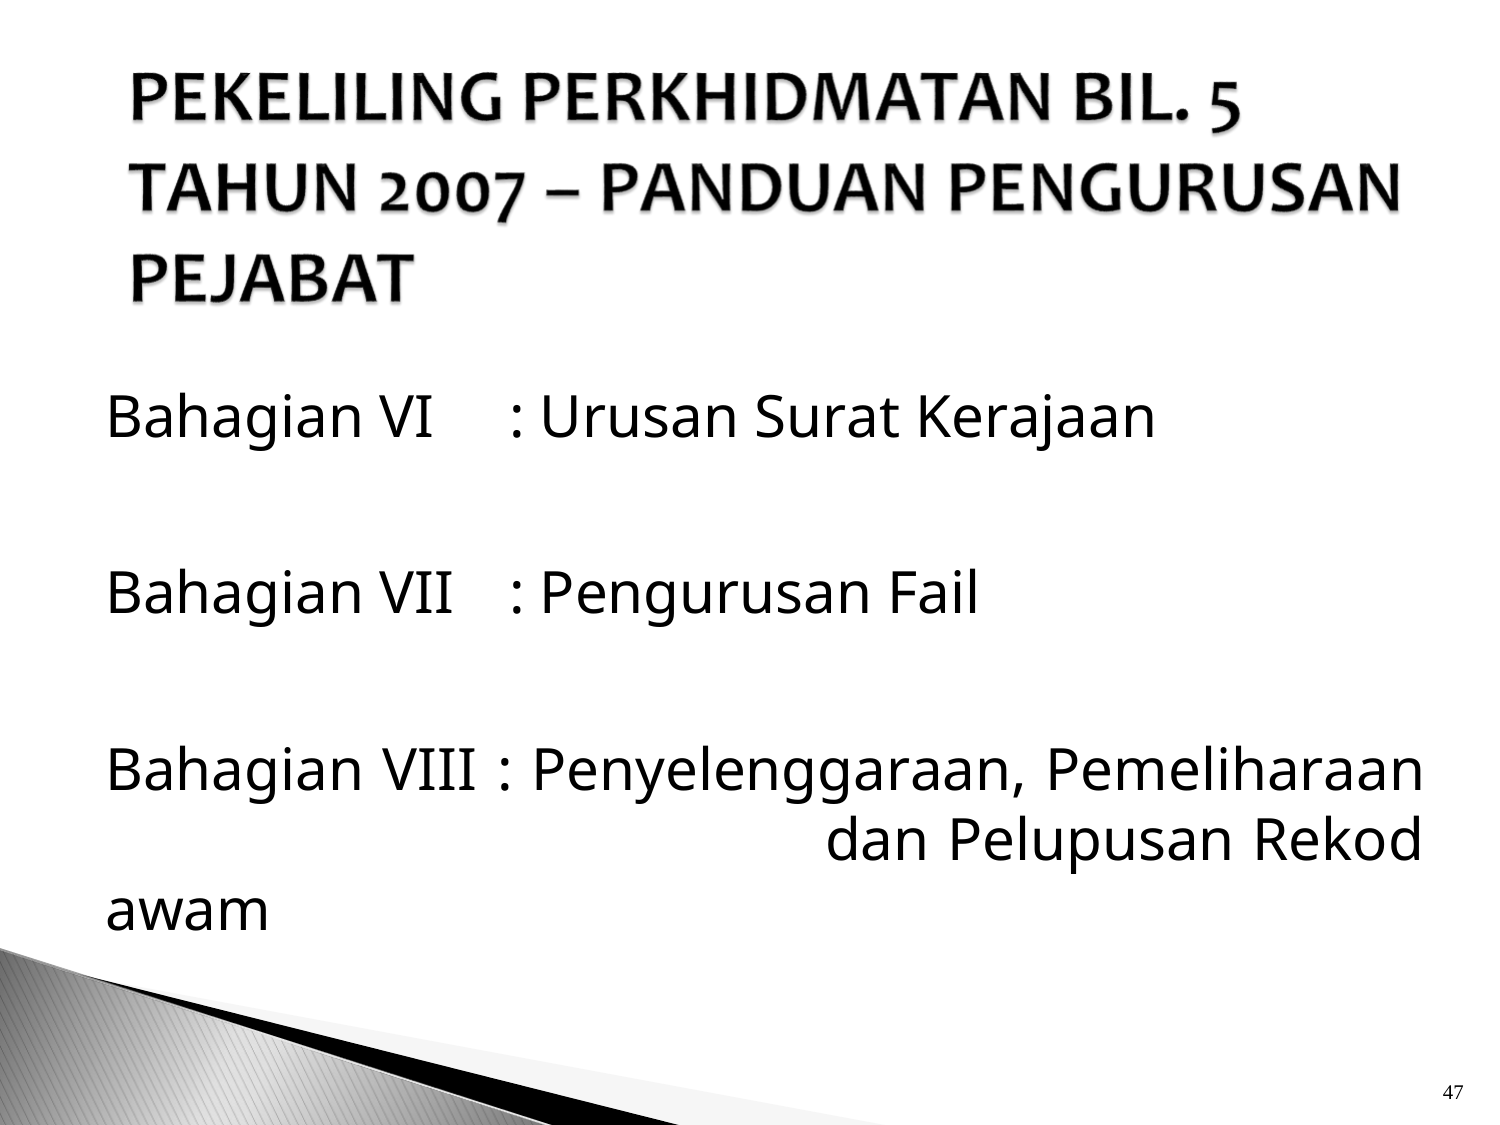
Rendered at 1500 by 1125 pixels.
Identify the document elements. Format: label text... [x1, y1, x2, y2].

picture [113, 62, 1500, 400]
picture [0, 947, 559, 1125]
text_box BBahagian VI : Urusan Surat Kerajaan BBahagian VII : Pengurusan Fail BBahagian VIII : Penyelenggaraan, Pemeliharaan dan Pelupusan Rekod awam [30, 301, 1441, 1056]
text_box <number> [1418, 1051, 1479, 1112]
